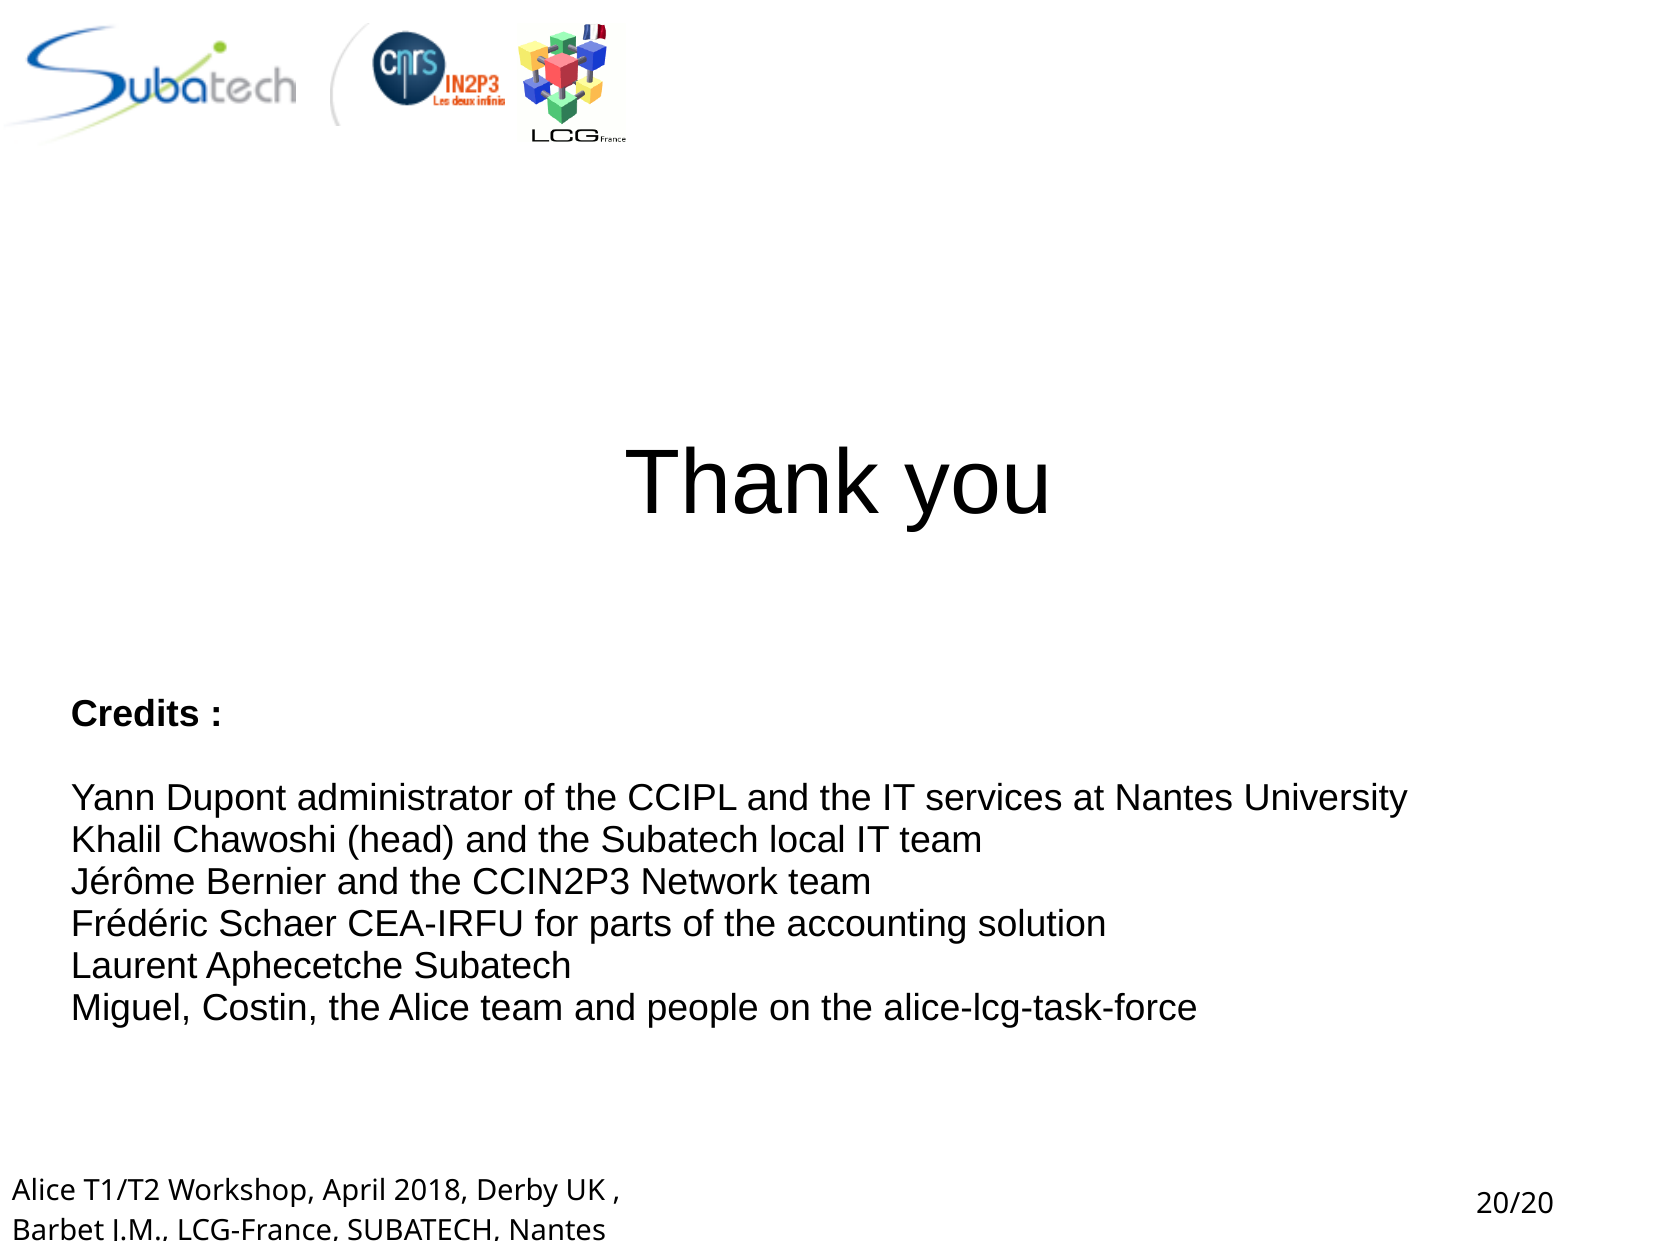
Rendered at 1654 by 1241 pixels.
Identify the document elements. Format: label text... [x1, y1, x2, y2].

picture [330, 23, 505, 126]
picture [3, 10, 296, 150]
title Thank you [94, 377, 1583, 586]
text_box Credits : Yann Dupont administrator of the CCIPL and the IT services at Nantes University Khalil Chawoshi (head) and the Subatech local IT team Jérôme Bernier and the CCIN2P3 Network team Frédéric Schaer CEA-IRFU for parts of the accounting solution Laurent Aphecetche Subatech Miguel, Costin, the Alice team and people on the alice-lcg-task-force [55, 685, 1423, 1120]
picture [517, 23, 626, 142]
